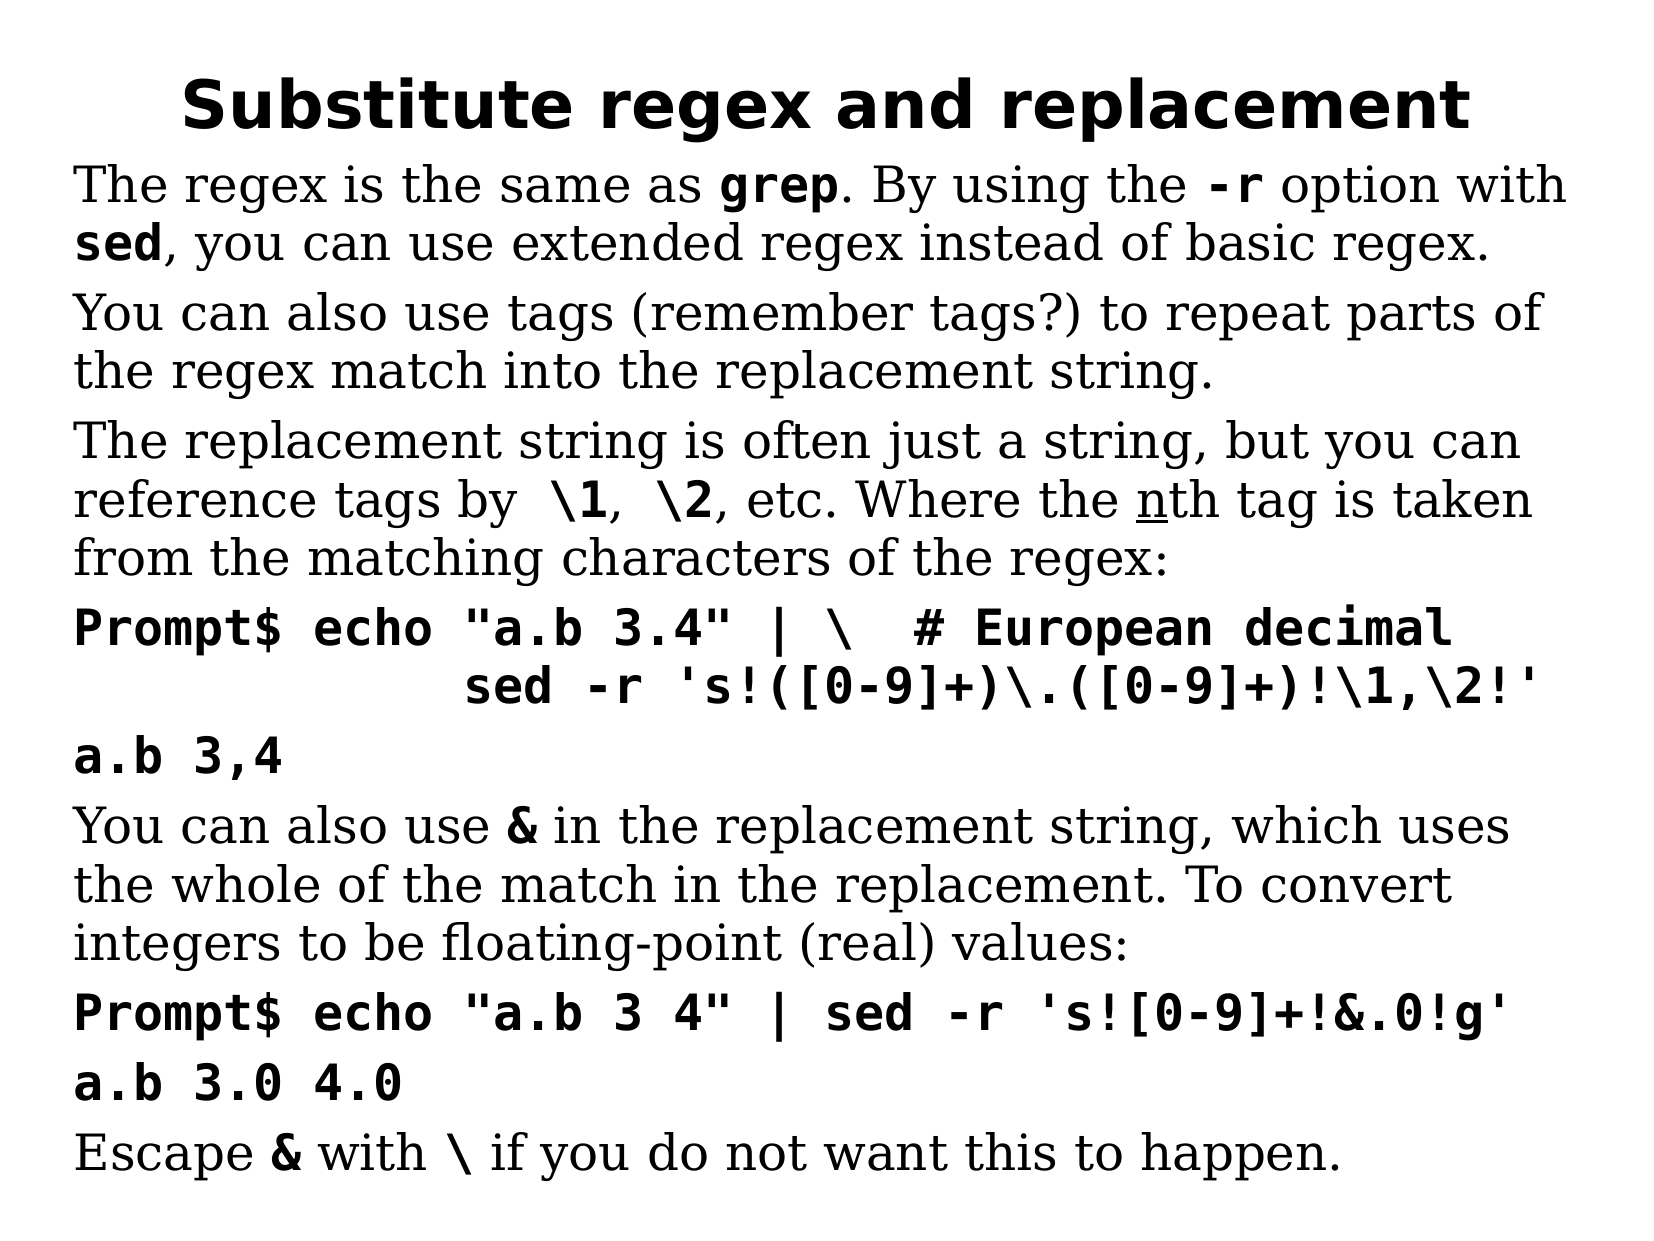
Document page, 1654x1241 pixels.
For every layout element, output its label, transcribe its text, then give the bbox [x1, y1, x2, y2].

text_box Substitute regex and replacement The regex is the same as grep. By using the -r option with sed, you can use extended regex instead of basic regex. You can also use tags (remember tags?) to repeat parts of the regex match into the replacement string. The replacement string is often just a string, but you can reference tags by \1, \2, etc. Where the nth tag is taken from the matching characters of the regex: Prompt$ echo "a.b 3.4" | \ # European decimal sed -r 's!([0-9]+)\.([0-9]+)!\1,\2!' a.b 3,4 You can also use & in the replacement string, which uses the whole of the match in the replacement. To convert integers to be floating-point (real) values: Prompt$ echo "a.b 3 4" | sed -r 's![0-9]+!&.0!g' a.b 3.0 4.0 Escape & with \ if you do not want this to happen. [59, 59, 1595, 1190]
